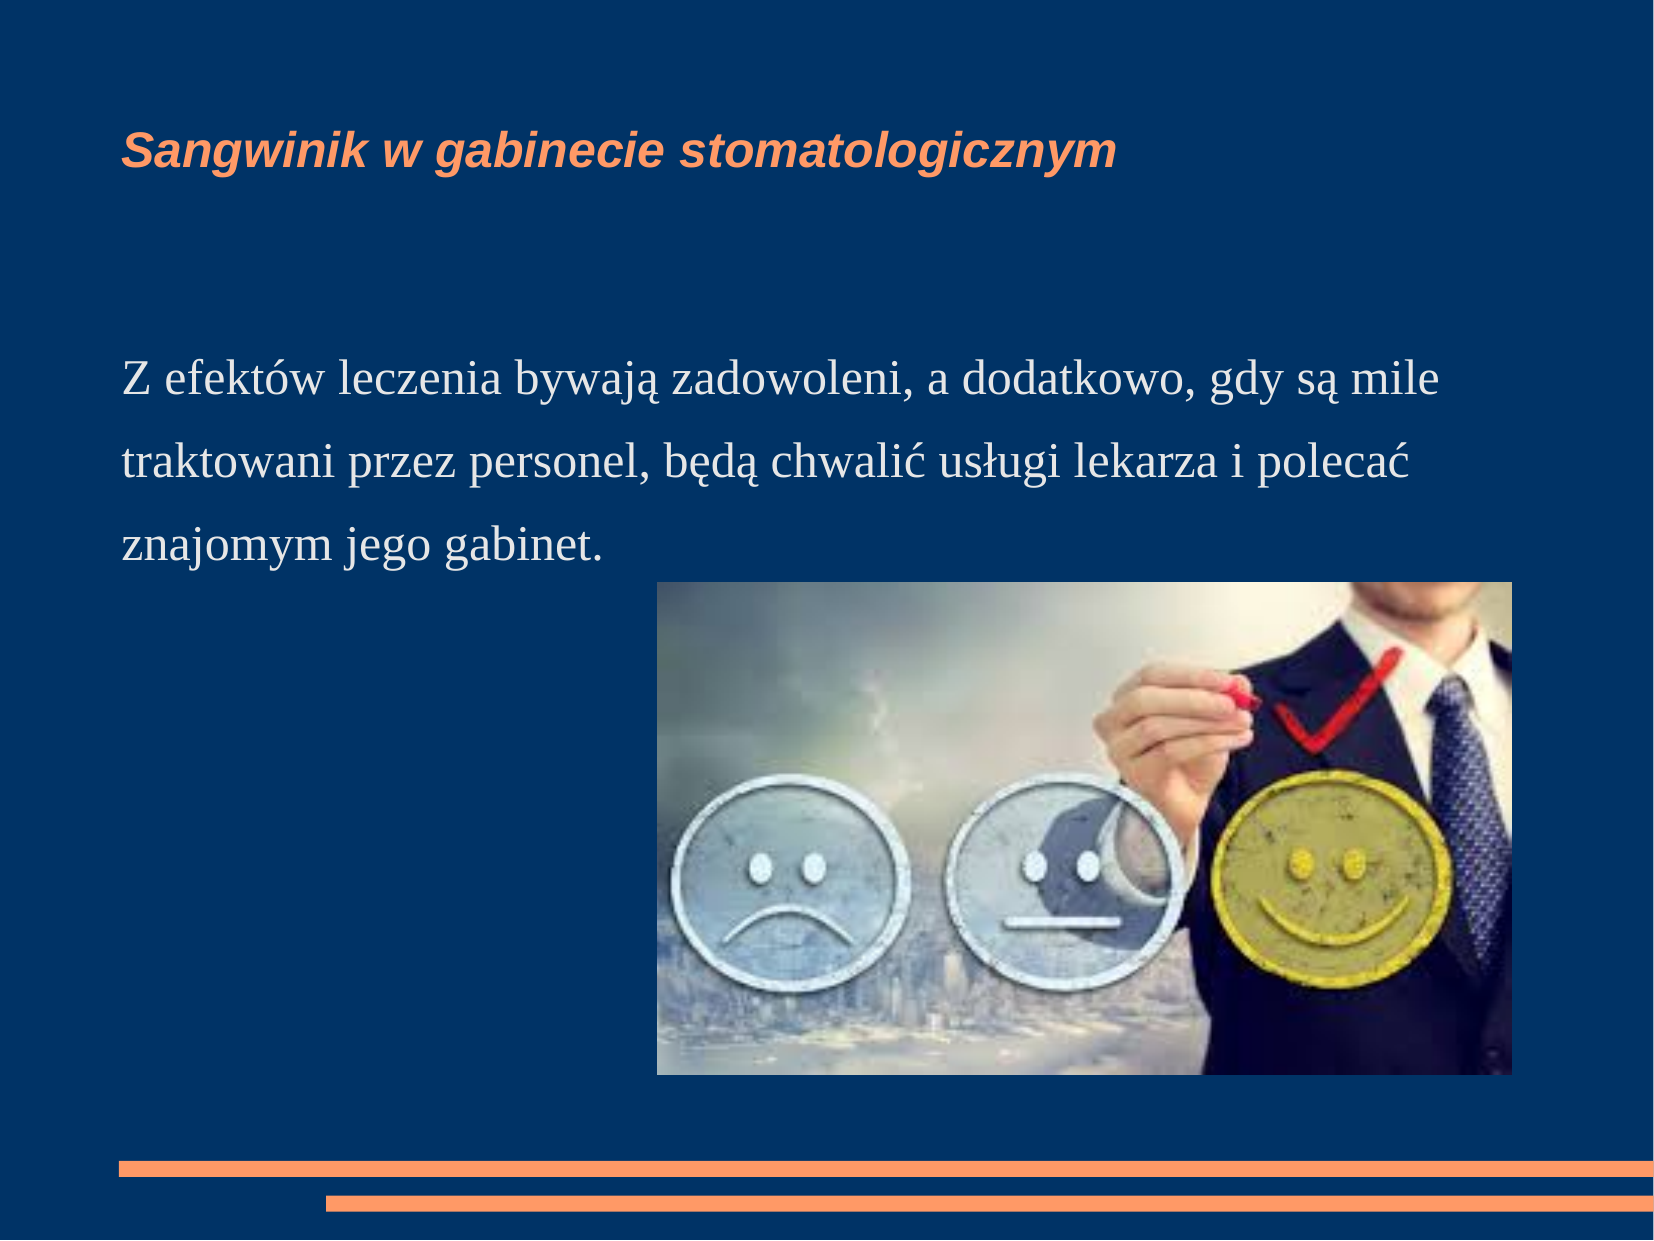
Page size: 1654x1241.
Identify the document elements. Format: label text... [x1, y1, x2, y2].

title Sangwinik w gabinecie stomatologicznym [121, 46, 1534, 254]
list Z efektów leczenia bywają zadowoleni, a dodatkowo, gdy są mile traktowani przez personel, będą chwalić usługi lekarza i polecać znajomym jego gabinet. [121, 322, 1561, 1132]
picture [657, 582, 1512, 1075]
